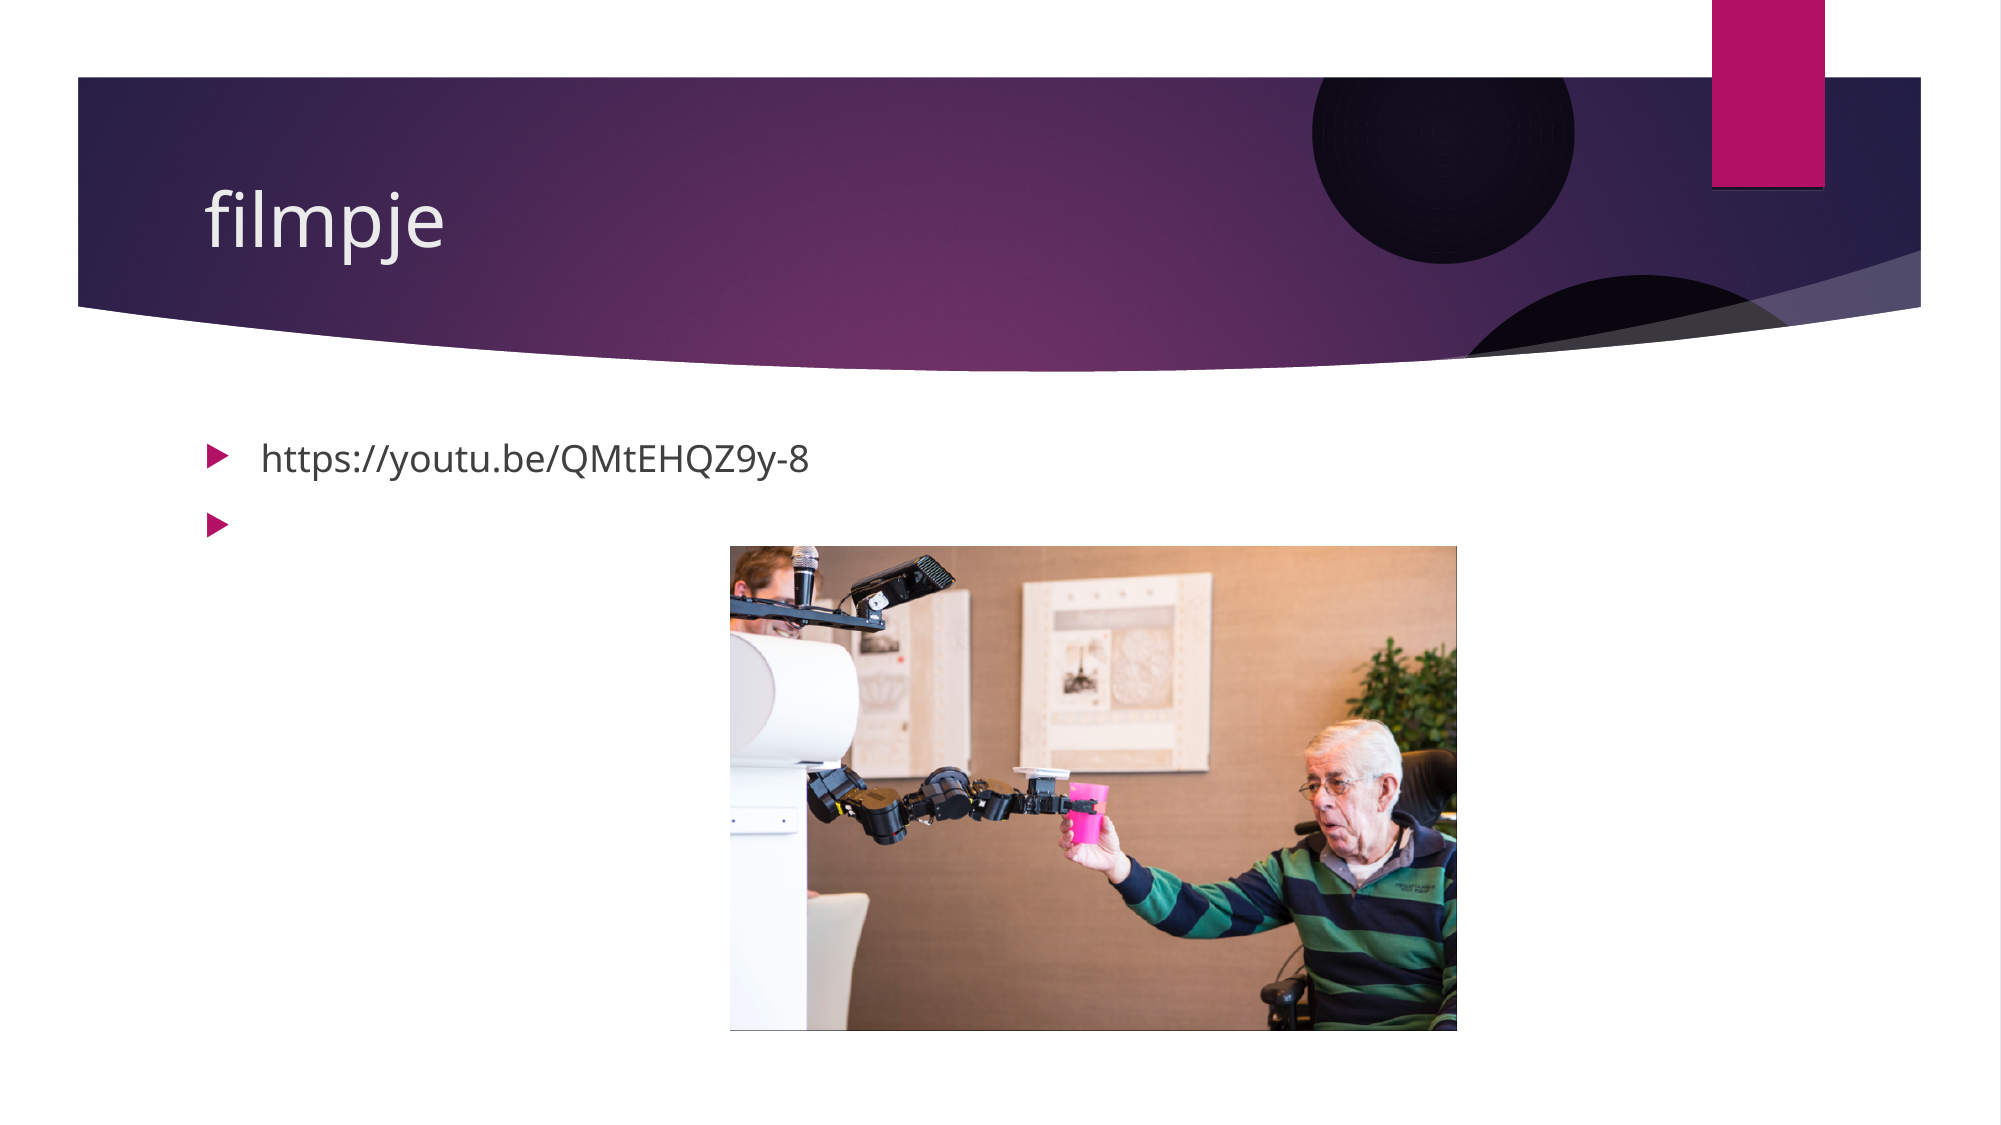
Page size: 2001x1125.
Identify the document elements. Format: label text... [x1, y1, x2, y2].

picture [730, 546, 1457, 1031]
title filmpje [189, 159, 1627, 276]
list https://youtu.be/QMtEHQZ9y-8 [189, 427, 1638, 988]
